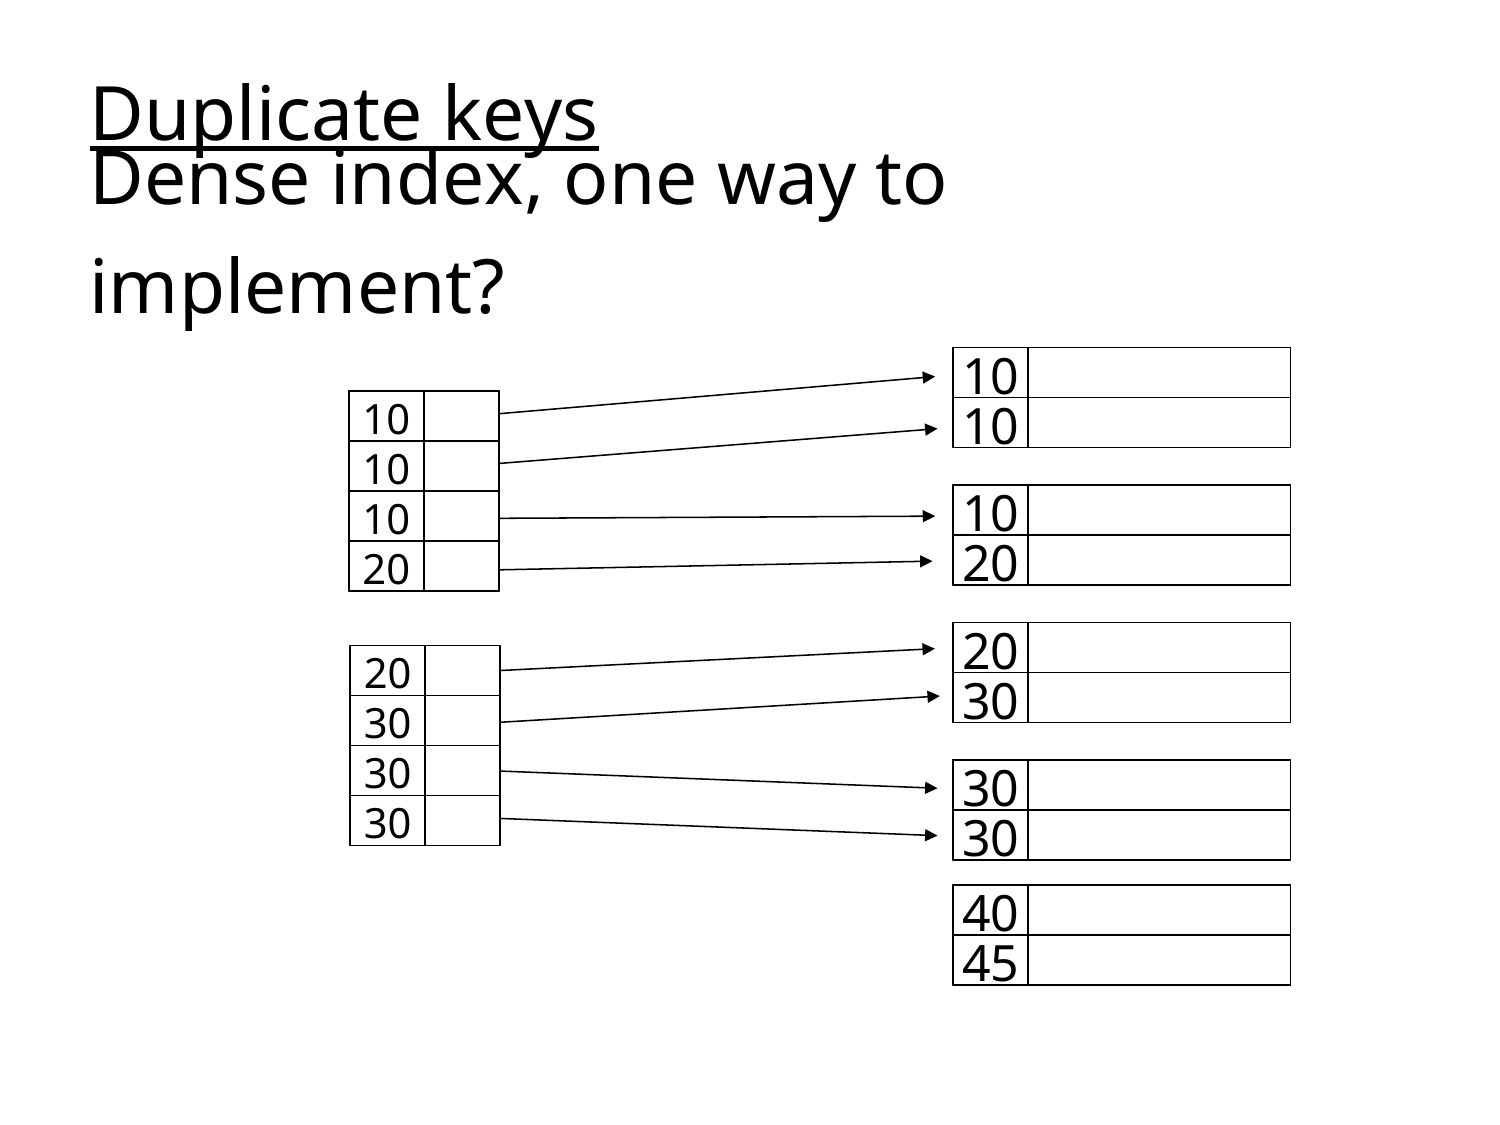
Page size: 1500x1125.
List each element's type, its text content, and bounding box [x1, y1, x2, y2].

text_box 10 [348, 390, 423, 440]
title Dense index, one way to implement? [75, 127, 1375, 325]
text_box [1028, 485, 1291, 586]
text_box 10 [348, 440, 424, 490]
text_box [425, 645, 501, 846]
text_box 20 [348, 540, 424, 591]
text_box 30 [350, 745, 425, 795]
text_box [1028, 885, 1291, 986]
text_box [1028, 622, 1291, 723]
title Duplicate keys [75, 50, 863, 165]
text_box 10 [953, 485, 1028, 536]
text_box 10 [953, 347, 1028, 398]
text_box [1028, 760, 1291, 861]
text_box [1028, 347, 1291, 448]
text_box 10 [953, 398, 1028, 448]
text_box [423, 390, 499, 591]
text_box 20 [350, 645, 425, 695]
text_box 20 [953, 622, 1028, 673]
text_box 40 [953, 885, 1028, 936]
text_box 20 [953, 536, 1028, 586]
text_box 10 [348, 490, 423, 540]
text_box 45 [953, 936, 1028, 986]
text_box 30 [953, 673, 1028, 723]
text_box 30 [953, 760, 1028, 811]
text_box 30 [350, 795, 426, 846]
text_box 30 [953, 811, 1028, 861]
text_box 30 [350, 695, 426, 745]
